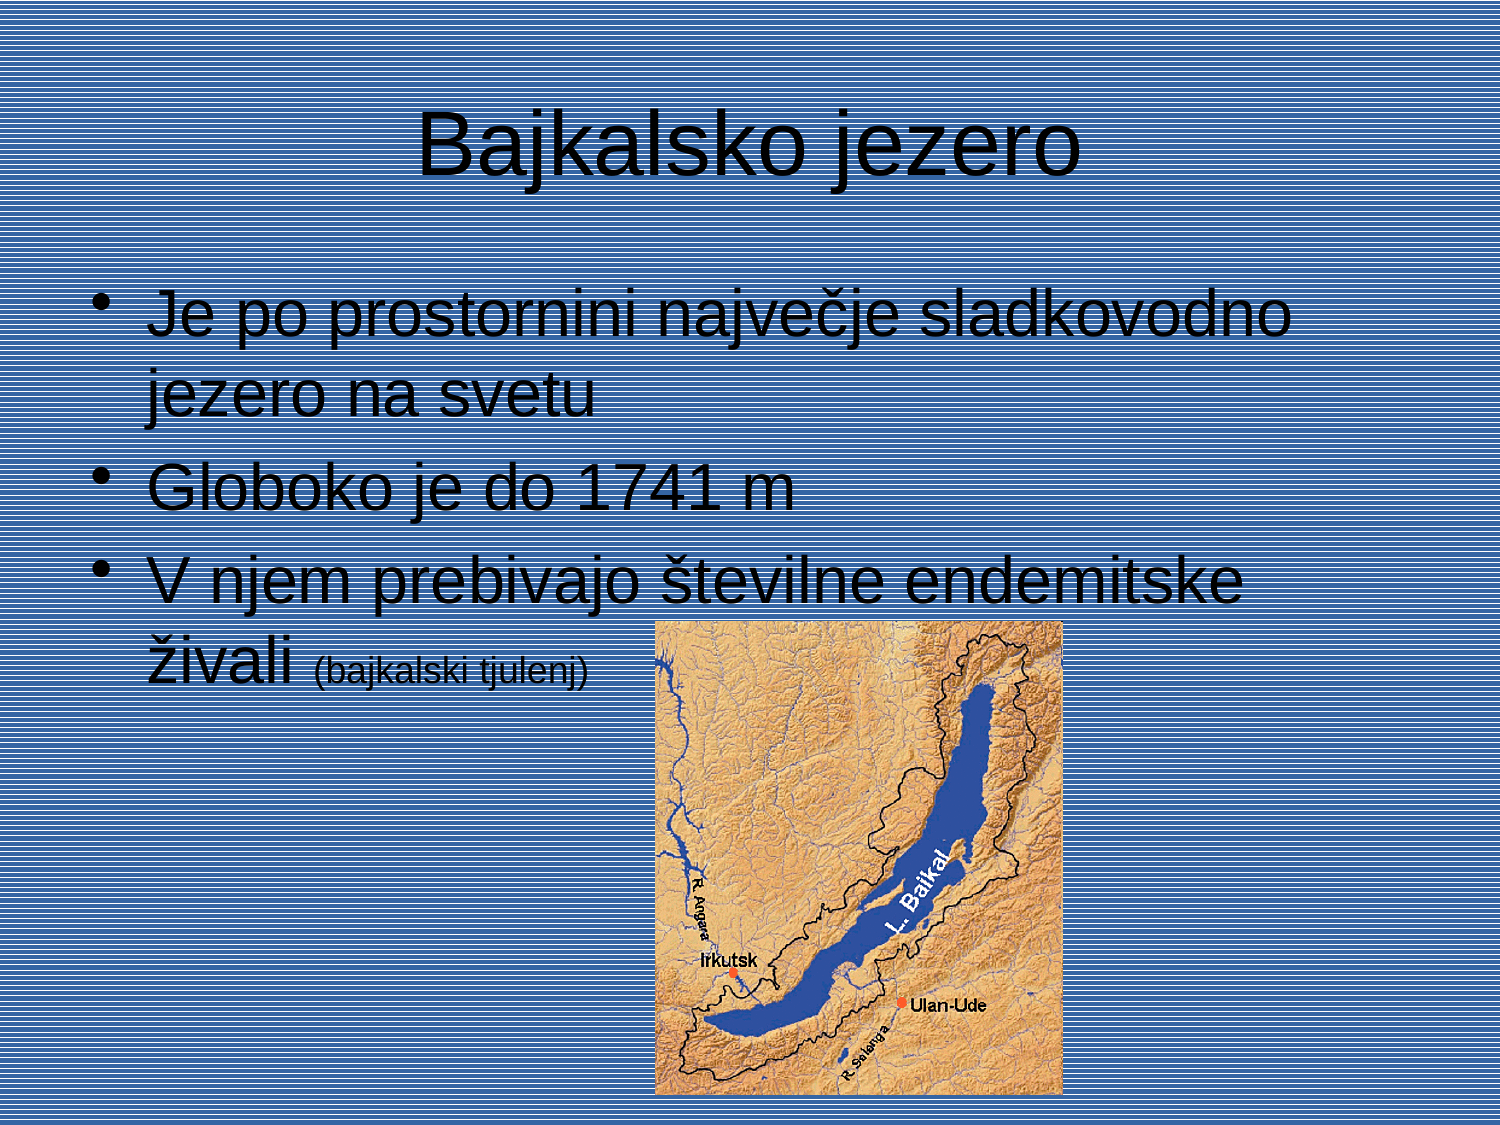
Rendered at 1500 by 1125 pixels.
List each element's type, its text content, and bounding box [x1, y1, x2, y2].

picture [655, 621, 1063, 1096]
title Bajkalsko jezero [75, 45, 1425, 233]
list Je po prostornini največje sladkovodno jezero na svetu Globoko je do 1741 m V njem prebivajo številne endemitske živali (bajkalski tjulenj) [75, 262, 1425, 1005]
